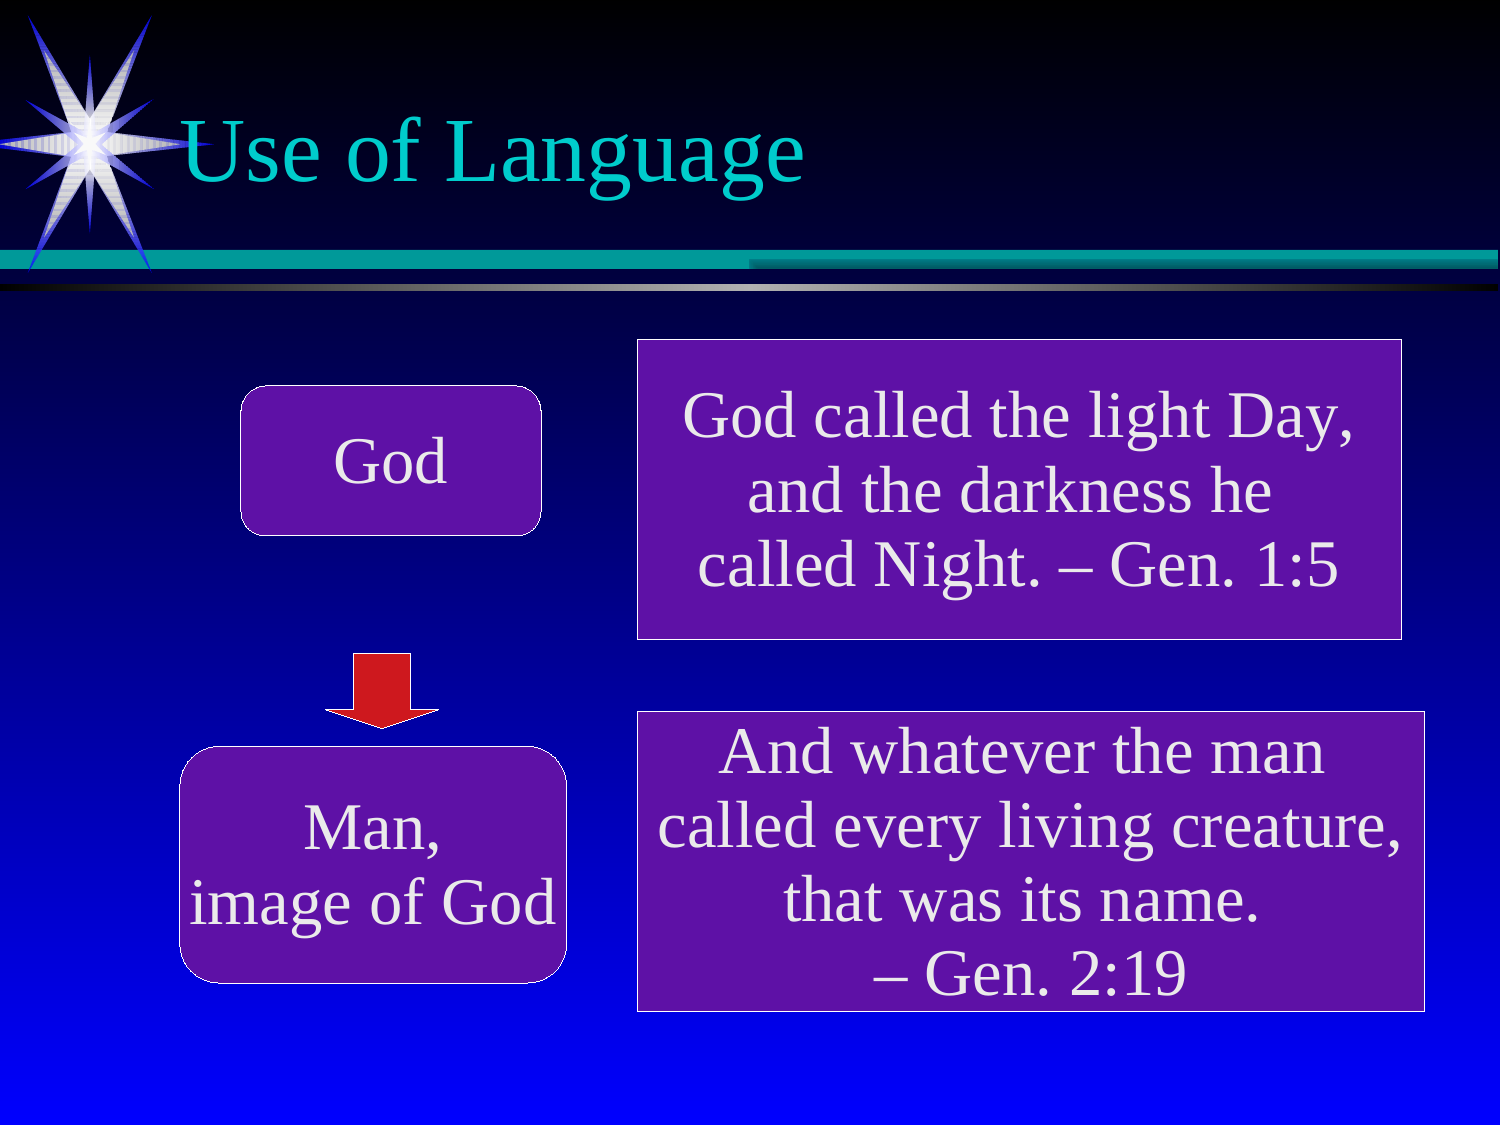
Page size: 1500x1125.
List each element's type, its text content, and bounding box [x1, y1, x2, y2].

text_box æ [135, 37, 144, 42]
text_box Man, image of God [179, 746, 567, 984]
text_box æ [36, 246, 44, 251]
text_box And whatever the man called every living creature, that was its name. – Gen. 2:19 [637, 711, 1425, 1012]
text_box [325, 653, 439, 729]
text_box æ [135, 246, 144, 251]
text_box God [240, 385, 542, 536]
title Use of Language [179, 48, 1493, 252]
text_box God called the light Day, and the darkness he called Night. – Gen. 1:5 [637, 339, 1402, 640]
text_box æ [35, 37, 44, 42]
